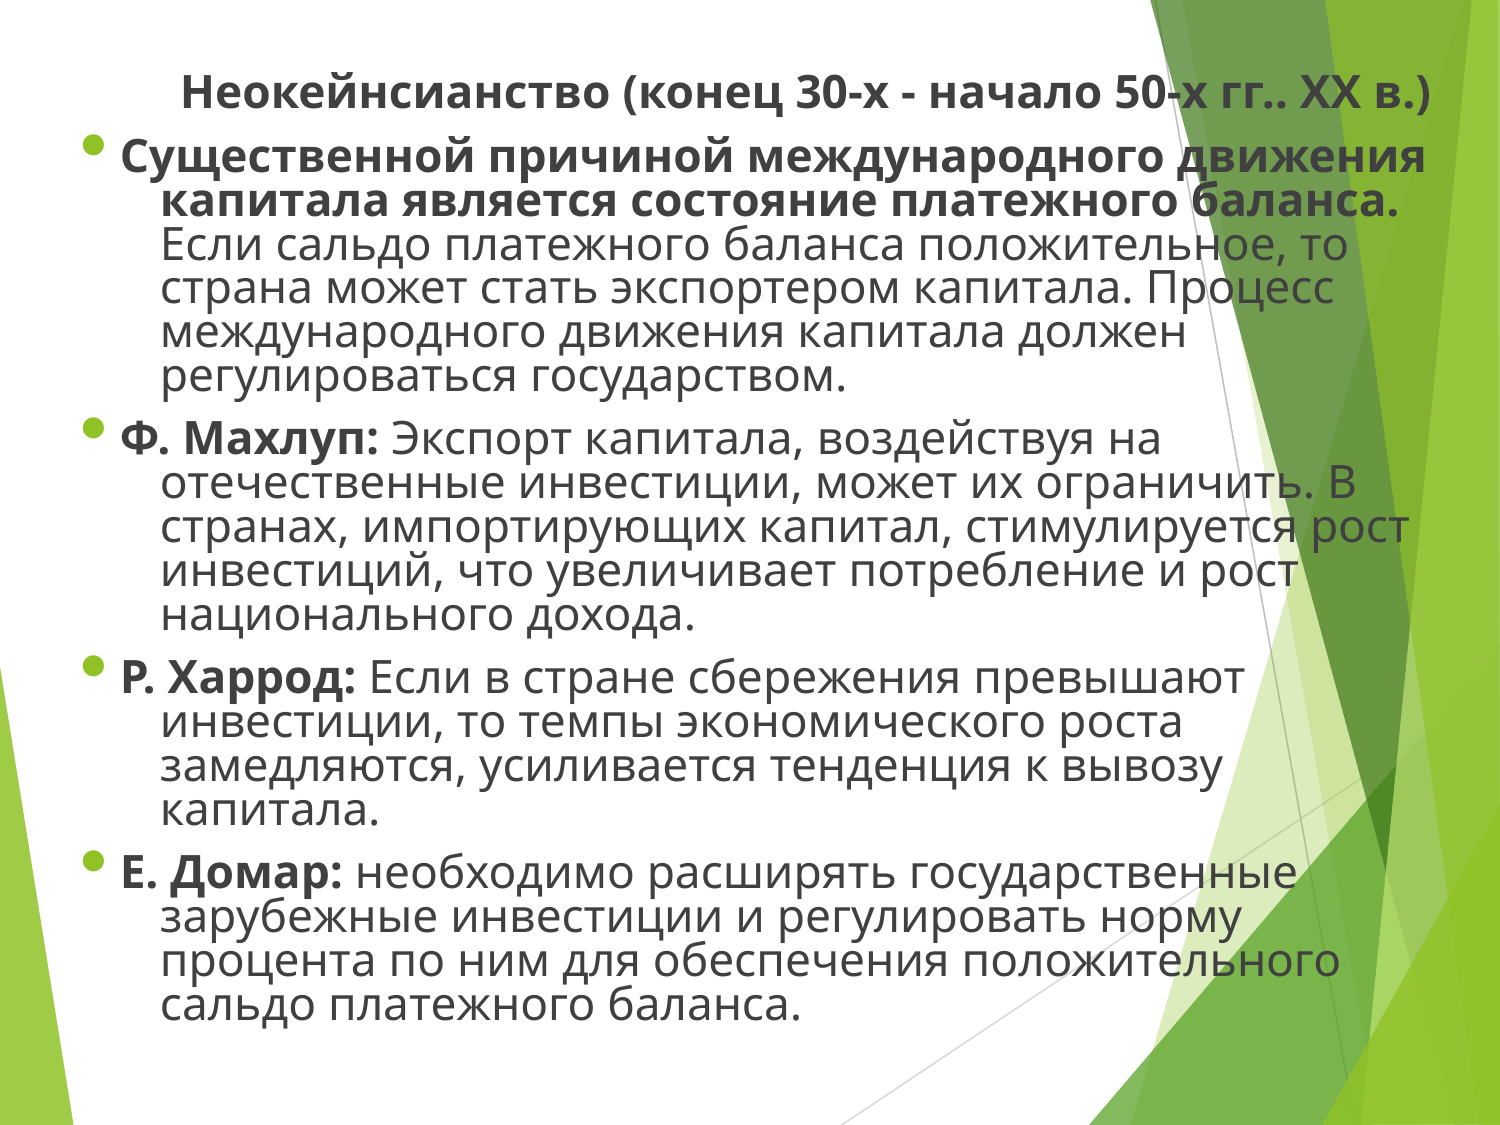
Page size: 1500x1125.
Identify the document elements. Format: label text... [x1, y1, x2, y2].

list Неокейнсианство (конец 30-х - начало 50-х гг.. XX в.) Существенной причиной международного движения капитала является состояние платежного баланса. Если сальдо платежного баланса положительное, то страна может стать экспортером капитала. Процесс международного движения капитала должен регулироваться государством. Ф. Махлуп: Экспорт капитала, воздействуя на отечественные инвестиции, может их ограничить. В странах, импортирующих капитал, стимулируется рост инвестиций, что увеличивает потребление и рост национального дохода. Р. Харрод: Если в стране сбережения превышают инвестиции, то темпы экономического роста замедляются, усиливается тенденция к вывозу капитала. Е. Домар: необходимо расширять государственные зарубежные инвестиции и регулировать норму процента по ним для обеспечения положительного сальдо платежного баланса. [64, 66, 1447, 1059]
